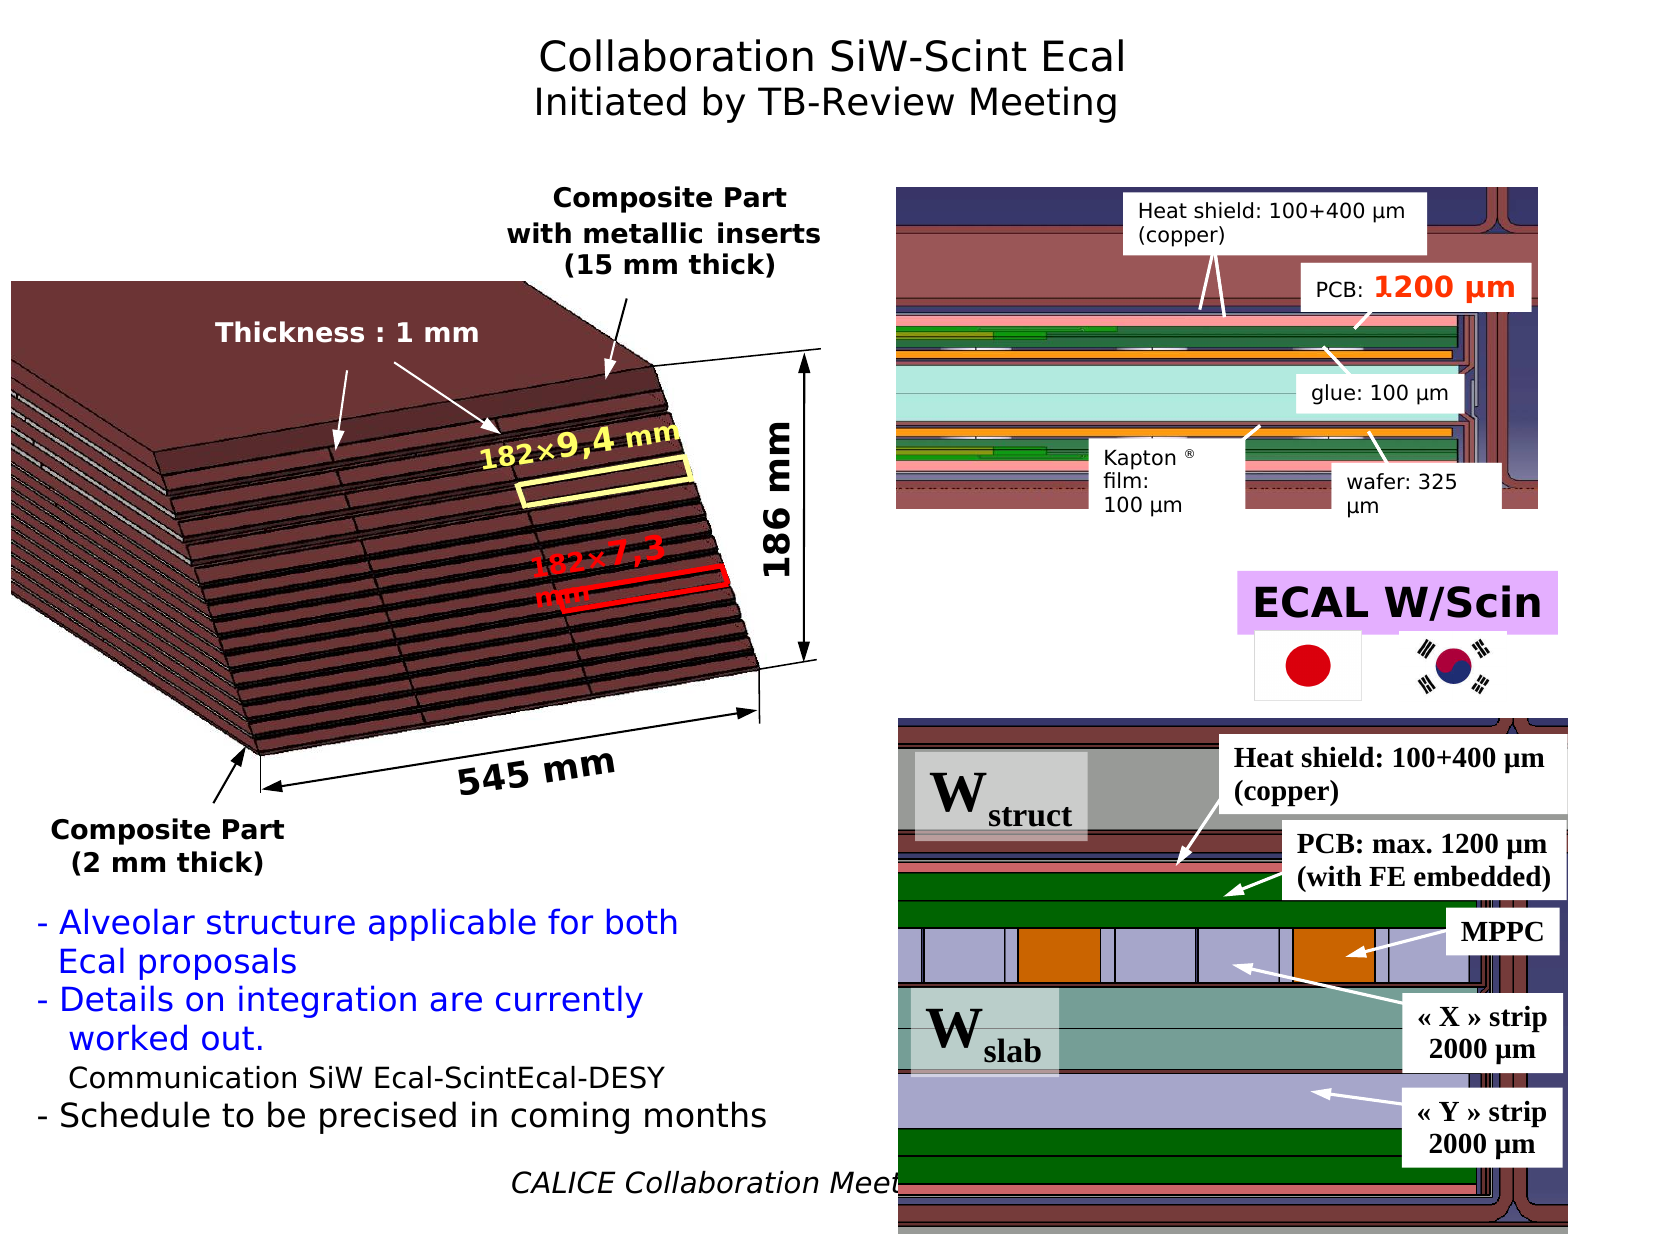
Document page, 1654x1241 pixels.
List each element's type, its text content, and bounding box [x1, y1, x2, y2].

text_box - Alveolar structure applicable for both Ecal proposals - Details on integration are currently worked out. Communication SiW Ecal-ScintEcal-DESY - Schedule to be precised in coming months [21, 896, 857, 1143]
text_box Heat shield: 100+400 µm (copper) [1219, 734, 1568, 815]
text_box Wstruct [915, 751, 1088, 842]
text_box 182×9,4 mm [460, 401, 700, 488]
text_box PCB: max. 1200 µm (with FE embedded) [1282, 820, 1567, 901]
picture [1399, 631, 1507, 702]
text_box wafer: 325 µm [1331, 462, 1502, 526]
text_box 186 mm [750, 405, 803, 596]
text_box MPPC [1446, 907, 1560, 956]
picture [805, 351, 813, 660]
text_box Kapton ® film: 100 µm [1088, 438, 1246, 526]
title Collaboration SiW-Scint Ecal Initiated by TB-Review Meeting [88, 24, 1577, 133]
text_box 182×7,3 mm [511, 510, 750, 625]
text_box Composite Part (2 mm thick)‏ [35, 808, 300, 888]
text_box « X » strip 2000 µm [1402, 993, 1564, 1074]
text_box Heat shield: 100+400 µm (copper)‏ [1123, 192, 1428, 256]
picture [492, 662, 813, 808]
text_box glue: 100 µm [1296, 374, 1465, 414]
text_box Composite Part with metallic inserts (15 mm thick) [491, 176, 849, 289]
text_box Thickness : 1 mm [200, 311, 495, 356]
text_box PCB: 1200 µm [1300, 262, 1532, 312]
text_box « Y » strip 2000 µm [1401, 1087, 1563, 1168]
picture [1254, 630, 1362, 701]
text_box 545 mm [438, 731, 635, 814]
picture [11, 281, 813, 808]
picture [896, 187, 1538, 509]
text_box ECAL W/Scin [1237, 570, 1558, 635]
text_box Wslab [910, 987, 1060, 1078]
picture [898, 718, 1568, 1234]
